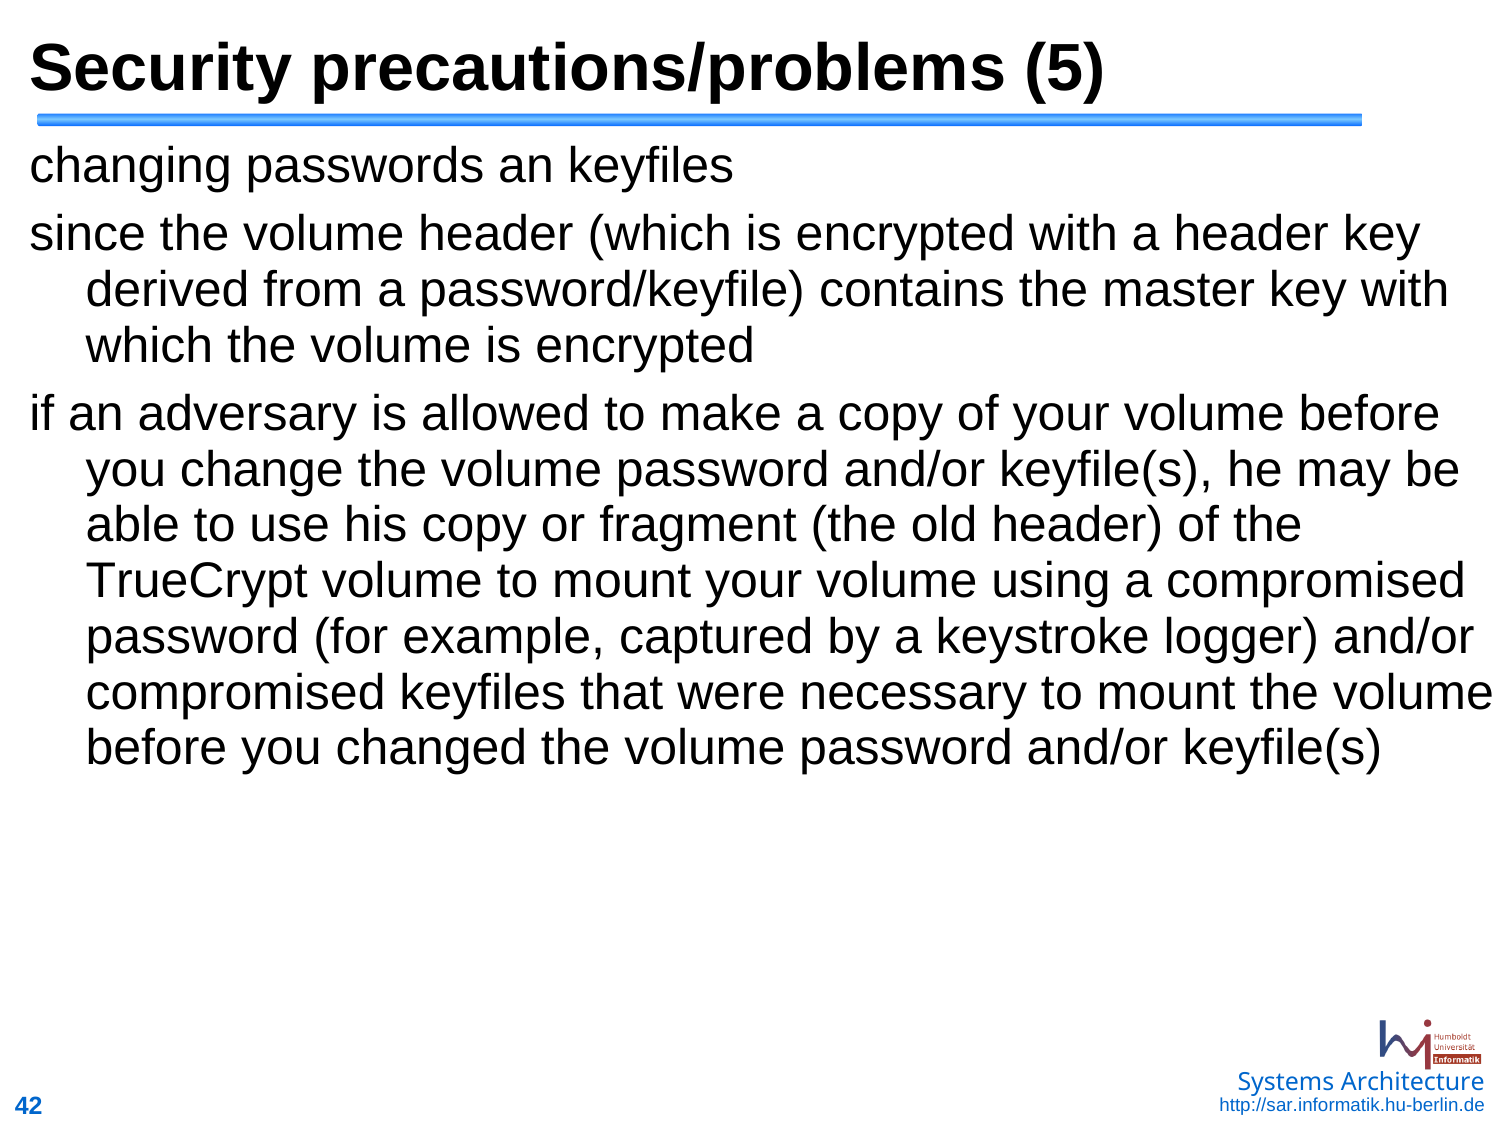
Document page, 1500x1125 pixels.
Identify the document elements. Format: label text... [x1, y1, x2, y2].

picture [1376, 1044, 1483, 1071]
title Security precautions/problems (5) [29, 26, 1500, 108]
list changing passwords an keyfiles since the volume header (which is encrypted with a header key derived from a password/keyfile) contains the master key with which the volume is encrypted if an adversary is allowed to make a copy of your volume before you change the volume password and/or keyfile(s), he may be able to use his copy or fragment (the old header) of the TrueCrypt volume to mount your volume using a compromised password (for example, captured by a keystroke logger) and/or compromised keyfiles that were necessary to mount the volume before you changed the volume password and/or keyfile(s) [29, 137, 1500, 1044]
